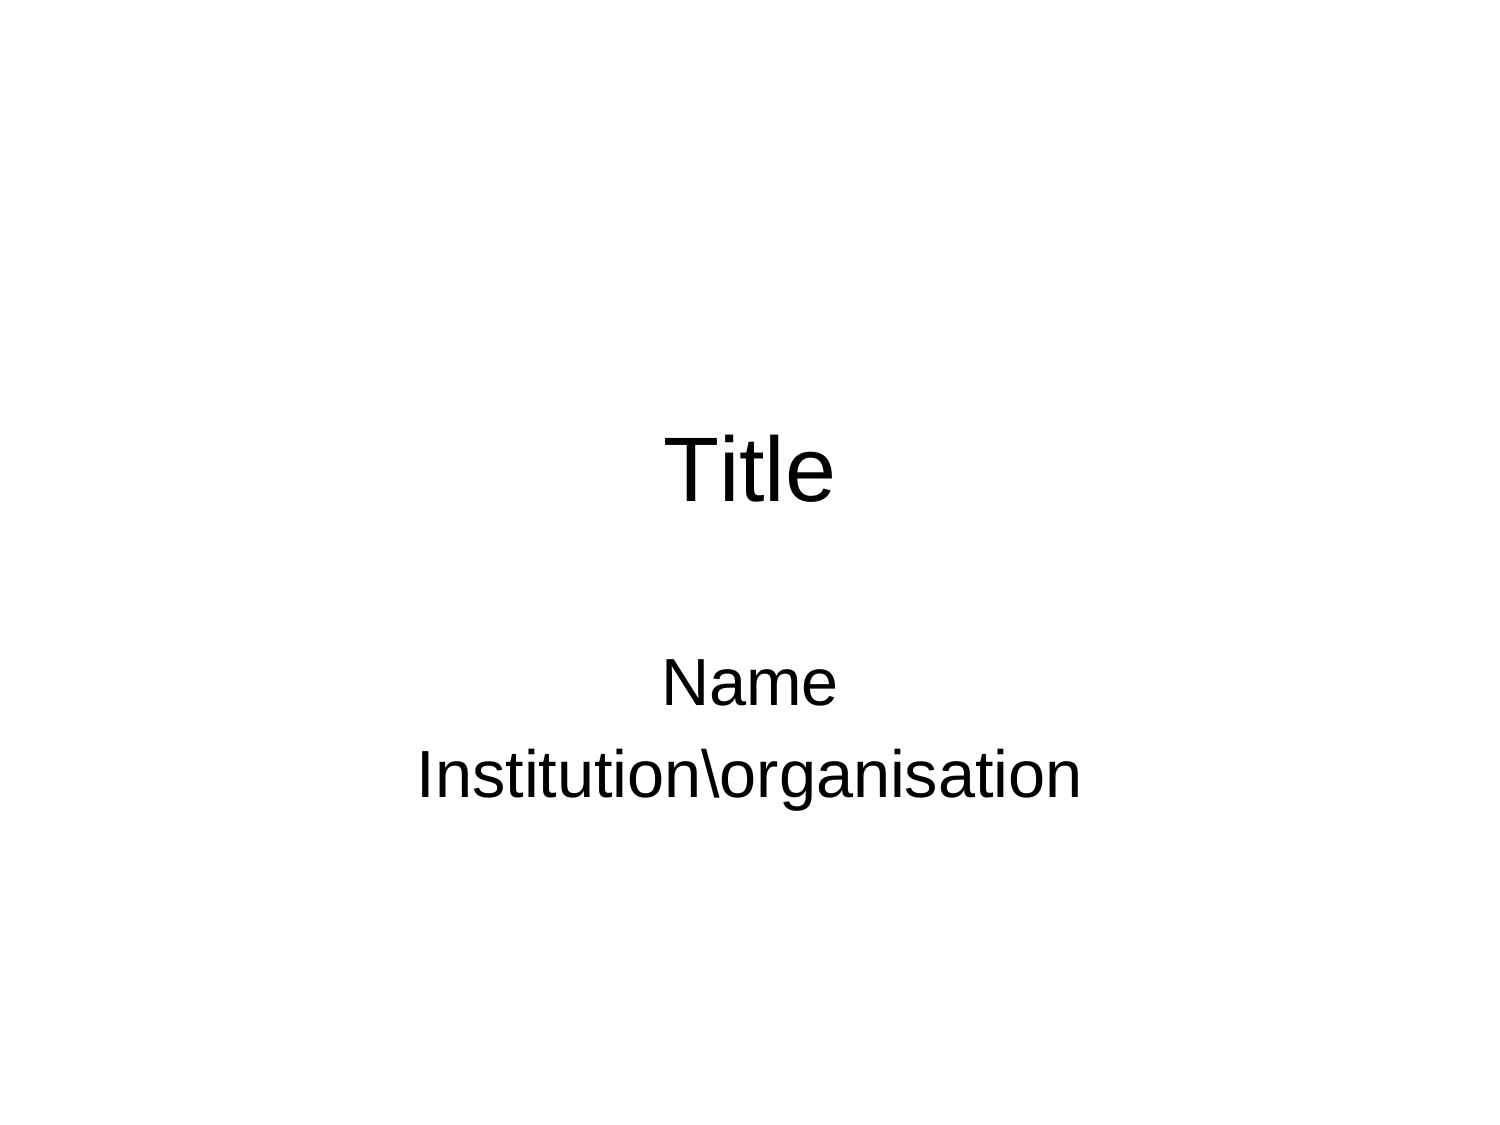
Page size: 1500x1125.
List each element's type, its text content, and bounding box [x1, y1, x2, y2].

title Title [112, 349, 1388, 591]
subtitle Name Institution\organisation [225, 637, 1276, 926]
